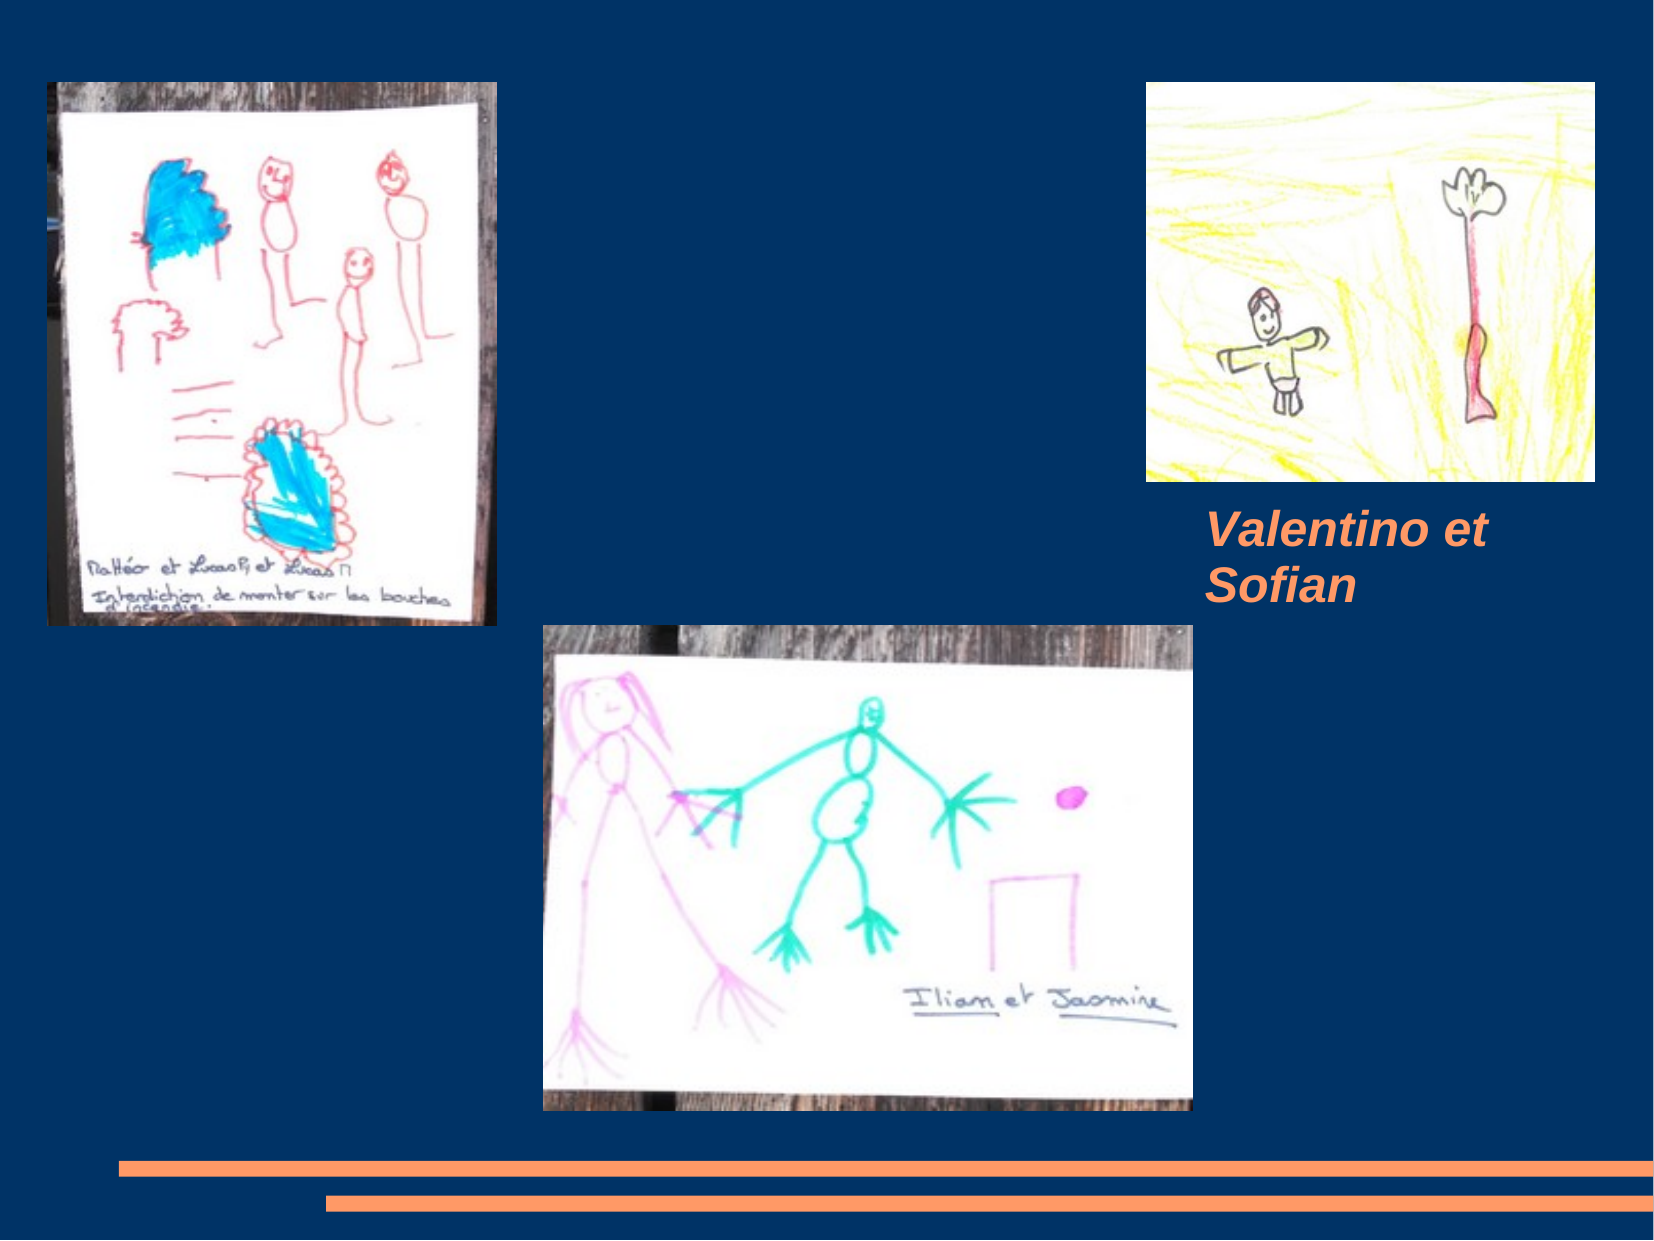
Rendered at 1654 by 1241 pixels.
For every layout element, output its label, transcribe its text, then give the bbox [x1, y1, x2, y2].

picture [47, 82, 497, 626]
title Valentino et Sofian [1204, 500, 1639, 615]
picture [543, 625, 1193, 1111]
picture [1146, 82, 1595, 482]
